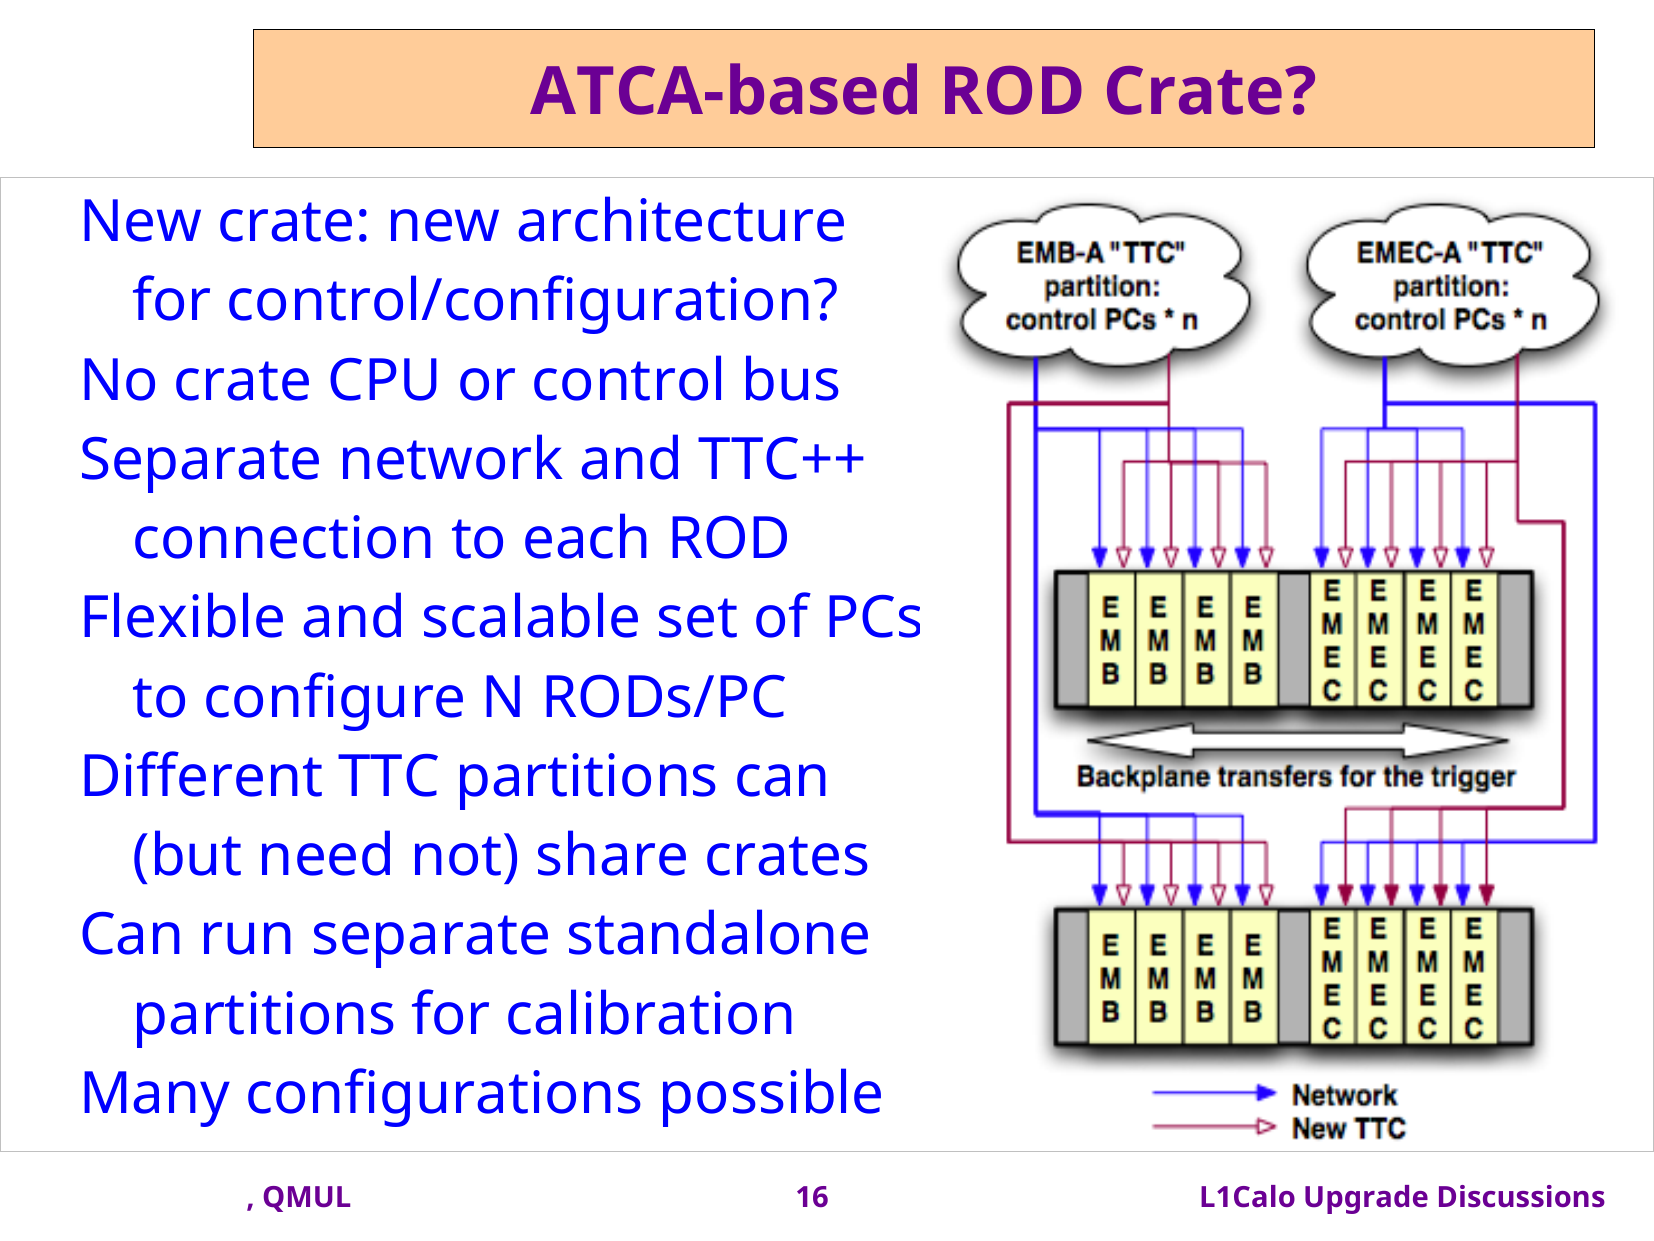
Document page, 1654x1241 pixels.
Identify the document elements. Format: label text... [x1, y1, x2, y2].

list New crate: new architecture for control/configuration? No crate CPU or control bus Separate network and TTC++ connection to each ROD Flexible and scalable set of PCs to configure N RODs/PC Different TTC partitions can (but need not) share crates Can run separate standalone partitions for calibration Many configurations possible [61, 179, 935, 1155]
picture [920, 185, 1636, 1149]
title ATCA-based ROD Crate? [253, 29, 1595, 148]
